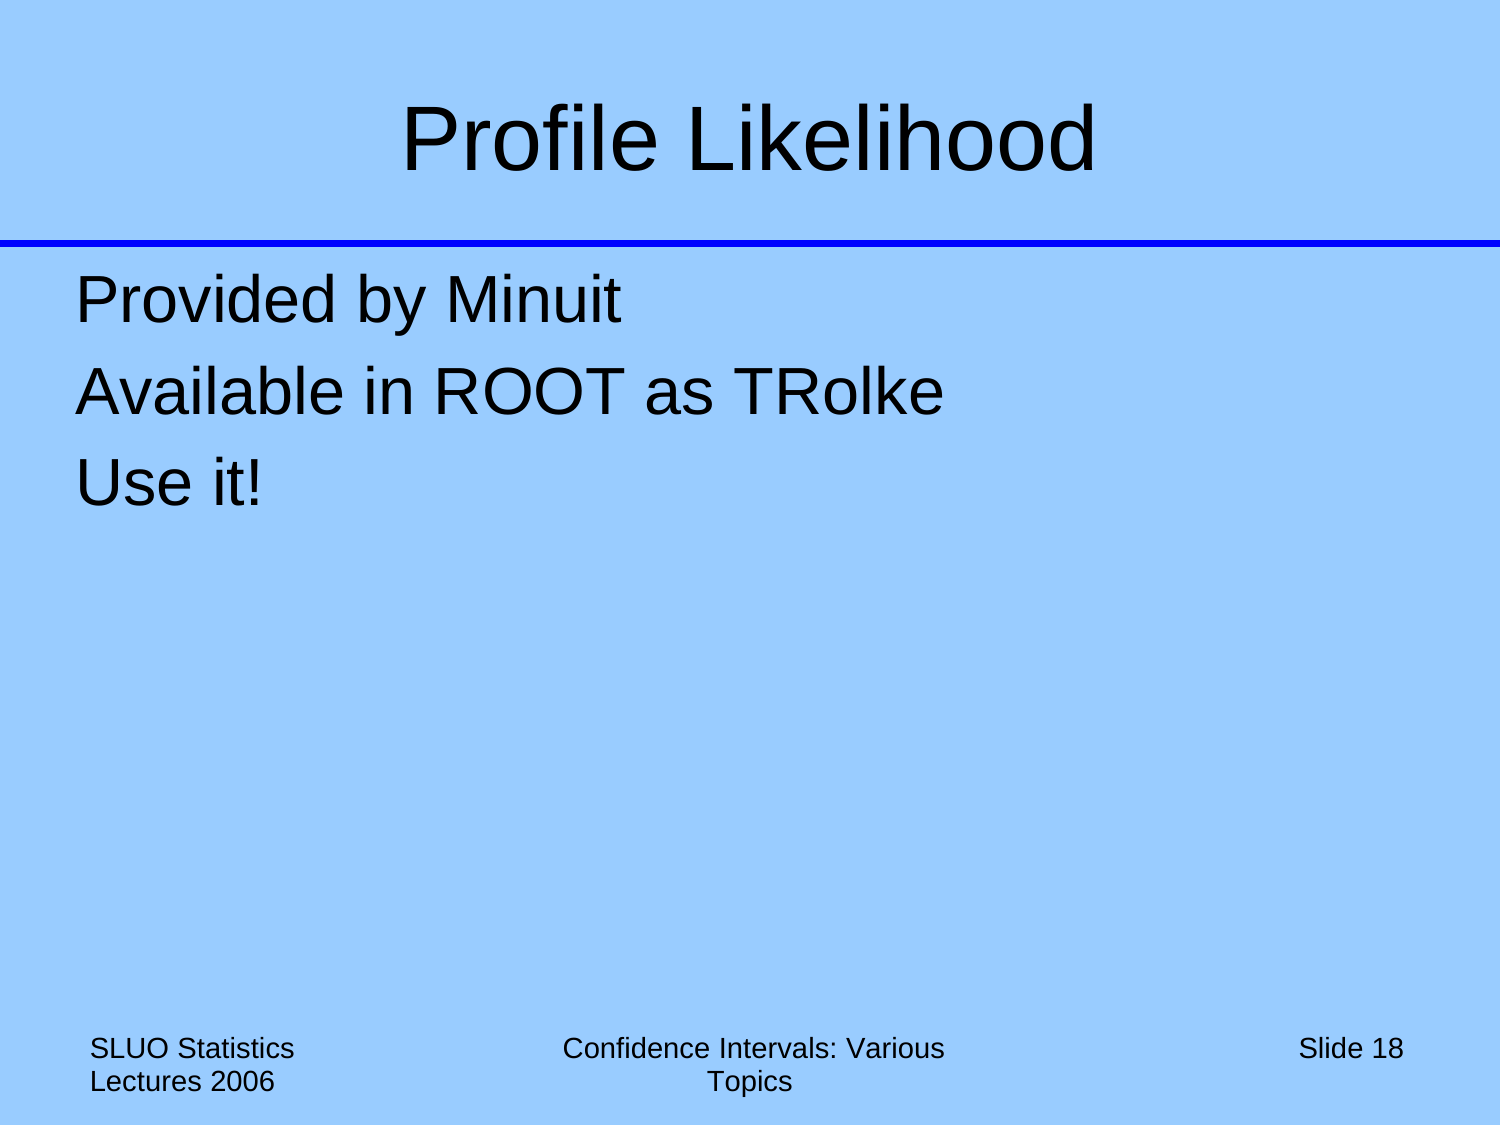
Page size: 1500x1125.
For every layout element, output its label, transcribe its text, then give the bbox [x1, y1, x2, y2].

title Profile Likelihood [75, 45, 1426, 233]
list Provided by Minuit Available in ROOT as TRolke Use it! [75, 262, 1426, 1006]
